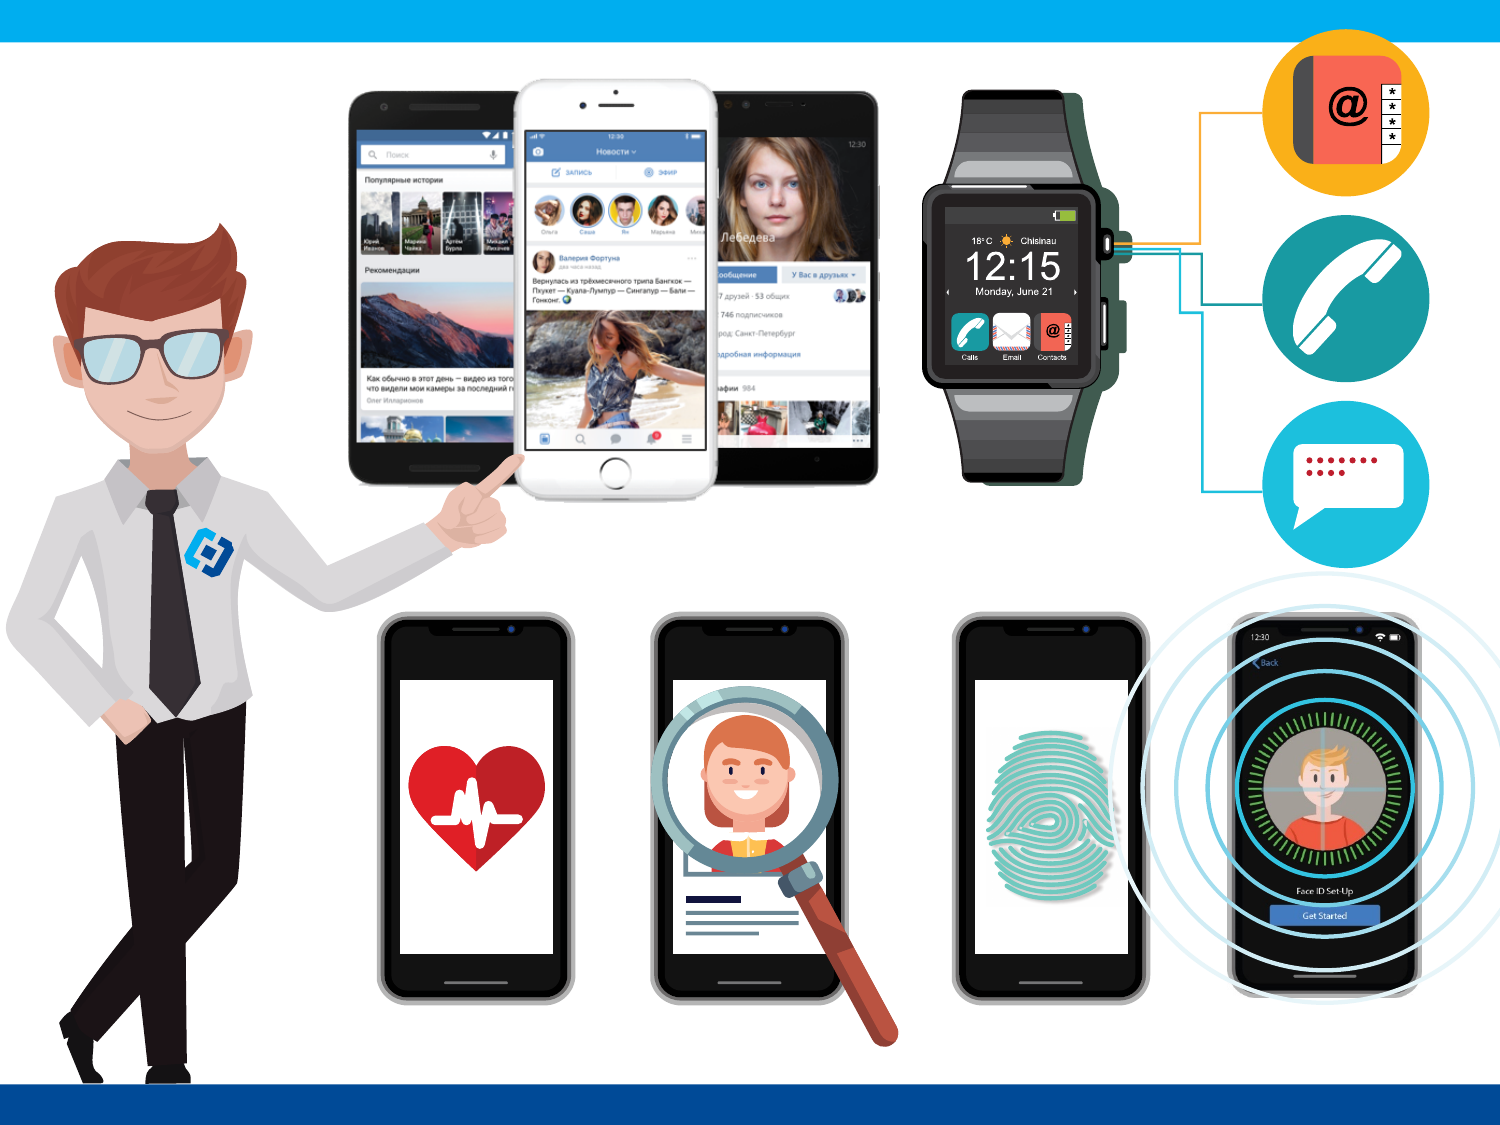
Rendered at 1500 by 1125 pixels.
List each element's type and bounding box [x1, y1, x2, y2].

text_box [0, 1084, 1500, 1125]
picture [650, 611, 899, 1047]
picture [951, 571, 1500, 1006]
text_box [0, 0, 1500, 43]
picture [922, 30, 1430, 569]
picture [5, 78, 880, 1085]
